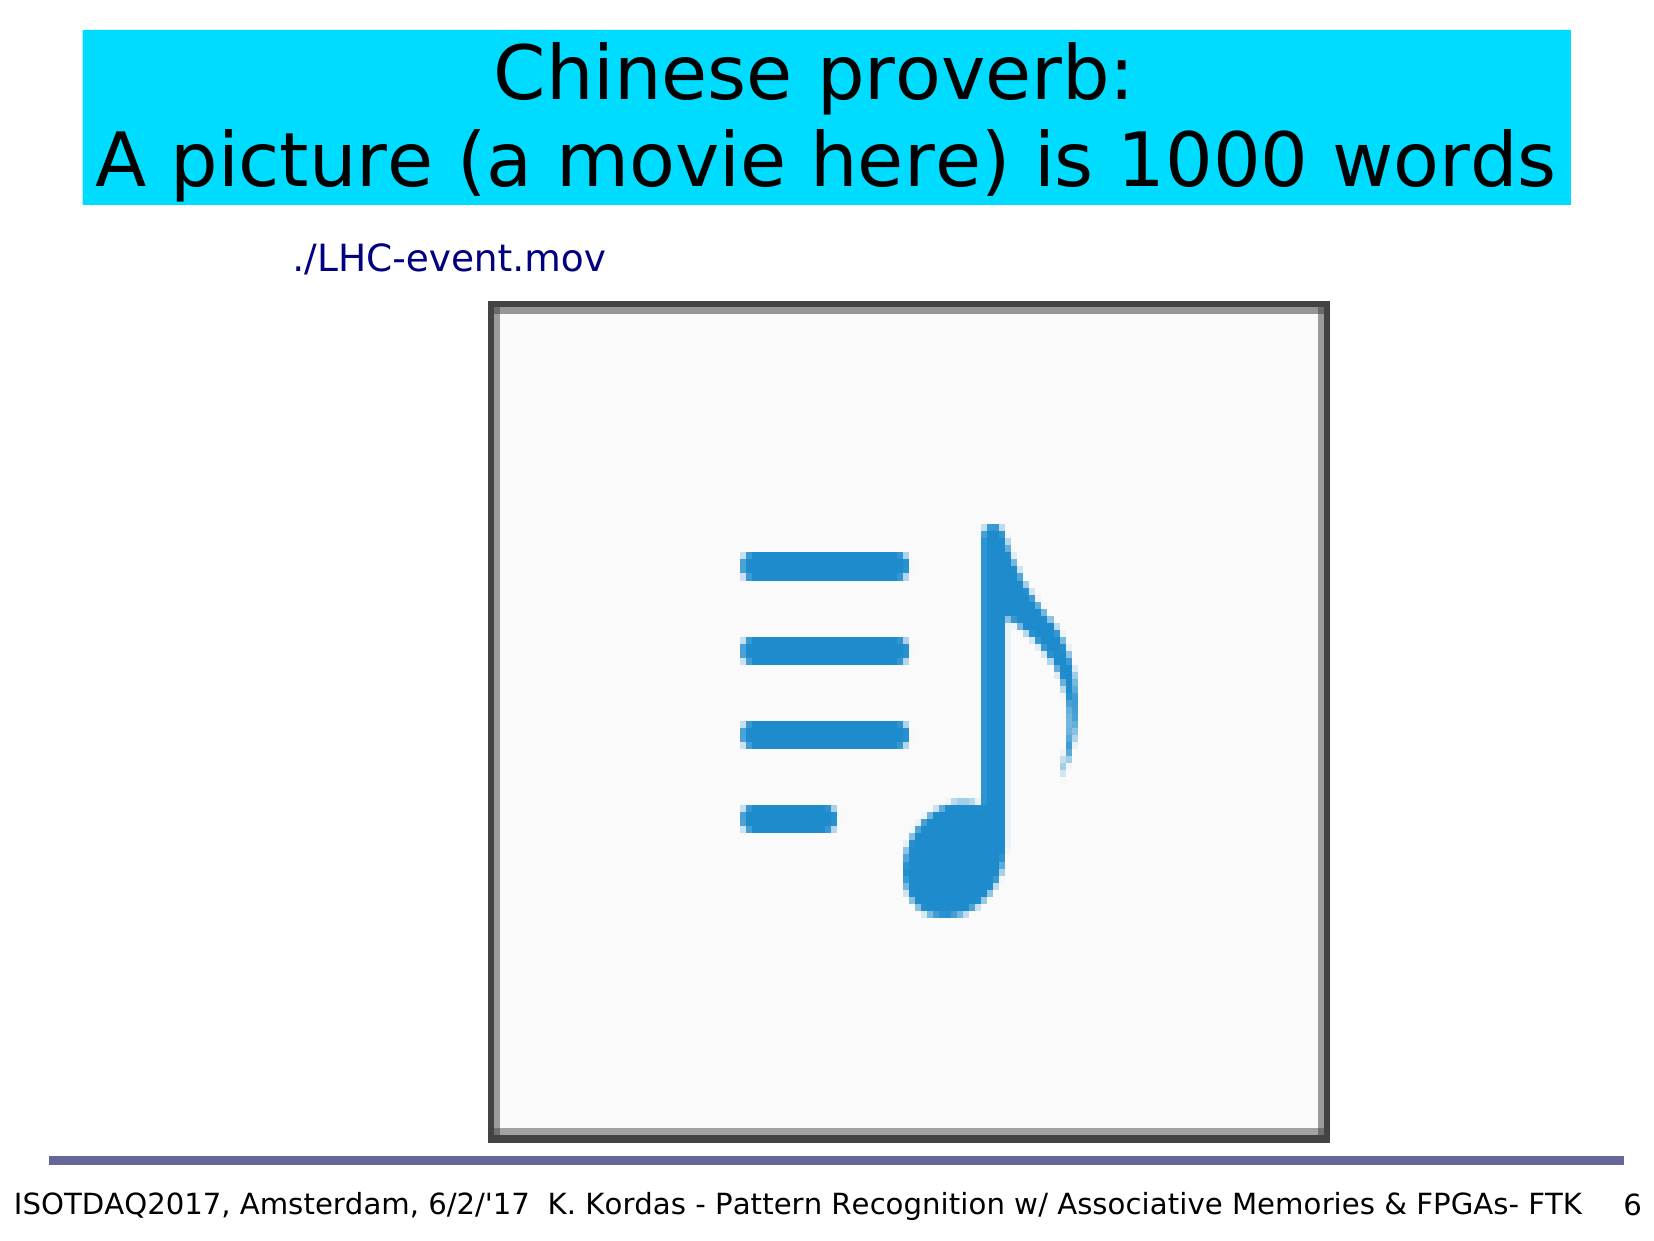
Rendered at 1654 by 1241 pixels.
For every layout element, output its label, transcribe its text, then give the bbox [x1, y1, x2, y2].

title Chinese proverb: A picture (a movie here) is 1000 words [82, 29, 1571, 205]
text_box [487, 300, 1332, 1144]
text_box ./LHC-event.mov [277, 229, 696, 303]
